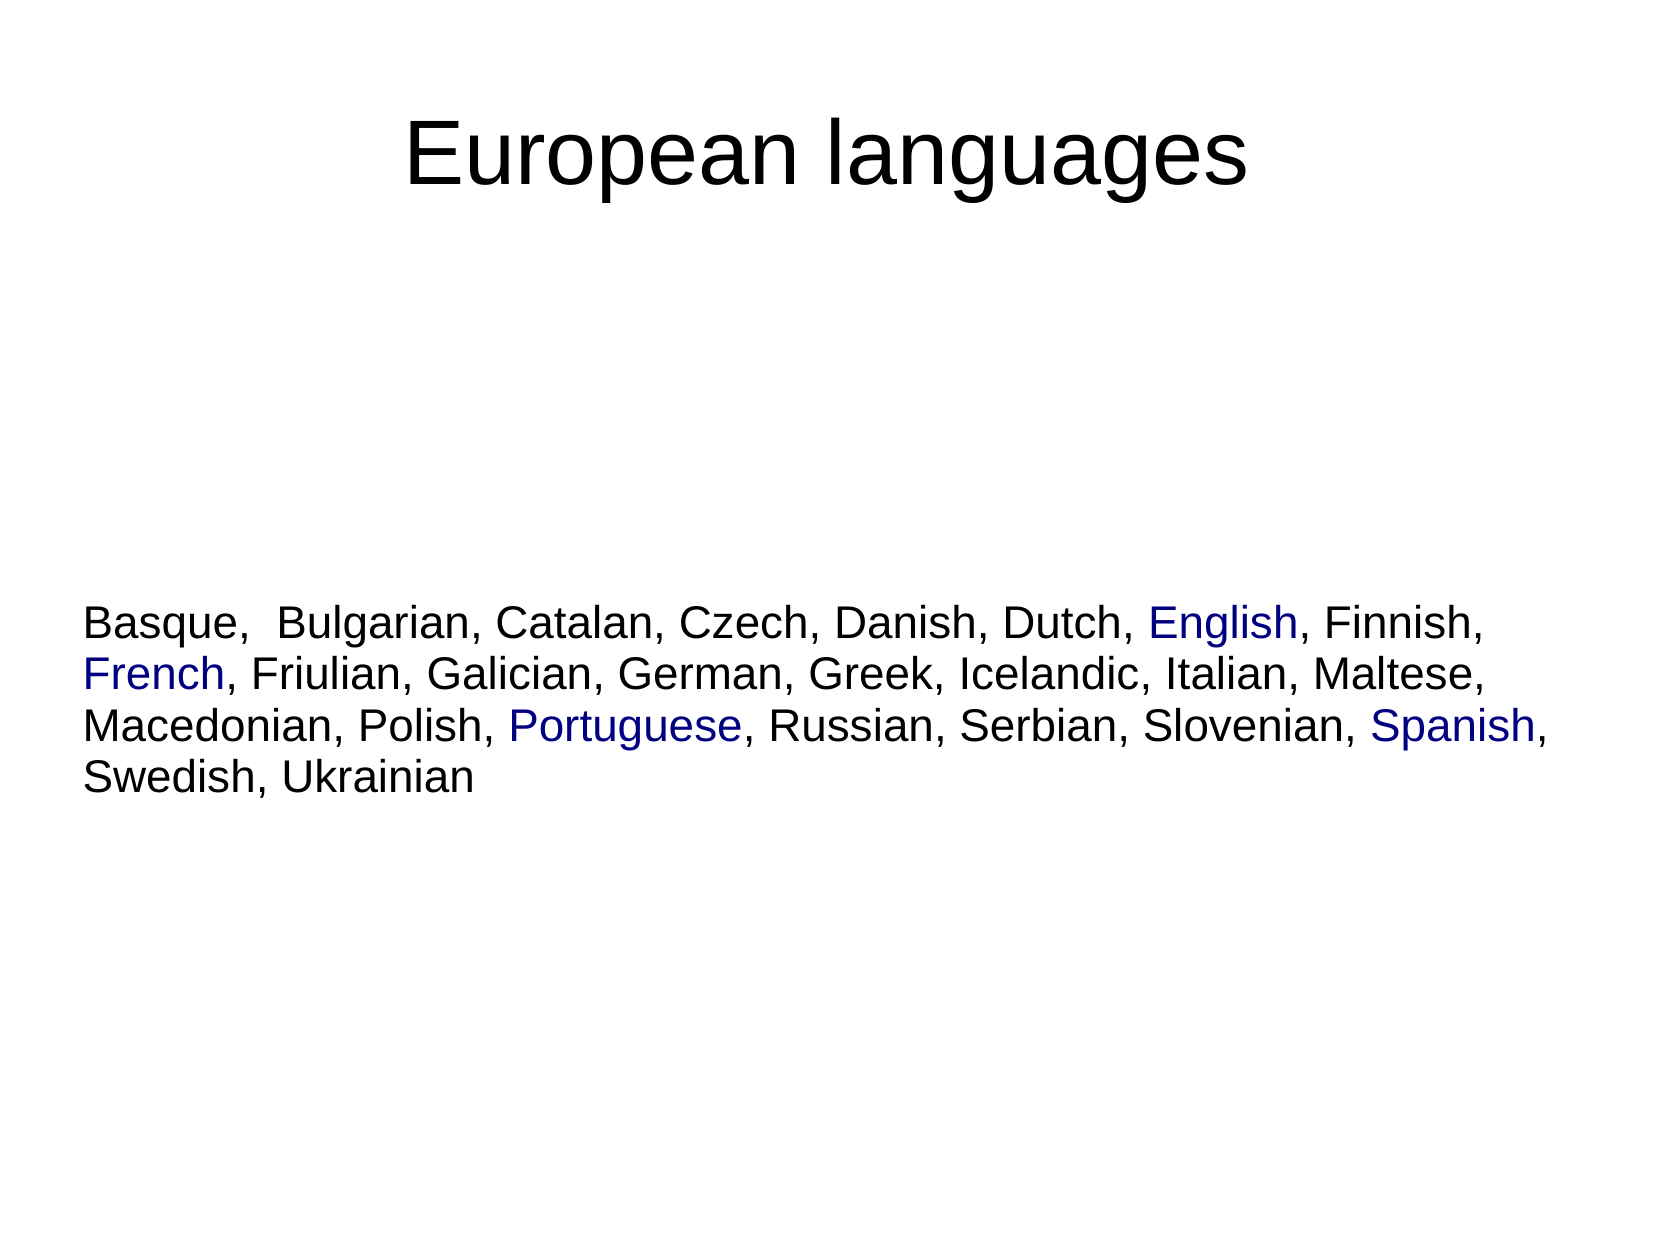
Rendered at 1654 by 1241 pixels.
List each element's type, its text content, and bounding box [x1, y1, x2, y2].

subtitle Basque, Bulgarian, Catalan, Czech, Danish, Dutch, English, Finnish, French, Friulian, Galician, German, Greek, Icelandic, Italian, Maltese, Macedonian, Polish, Portuguese, Russian, Serbian, Slovenian, Spanish, Swedish, Ukrainian [82, 297, 1571, 1102]
title European languages [82, 56, 1571, 250]
